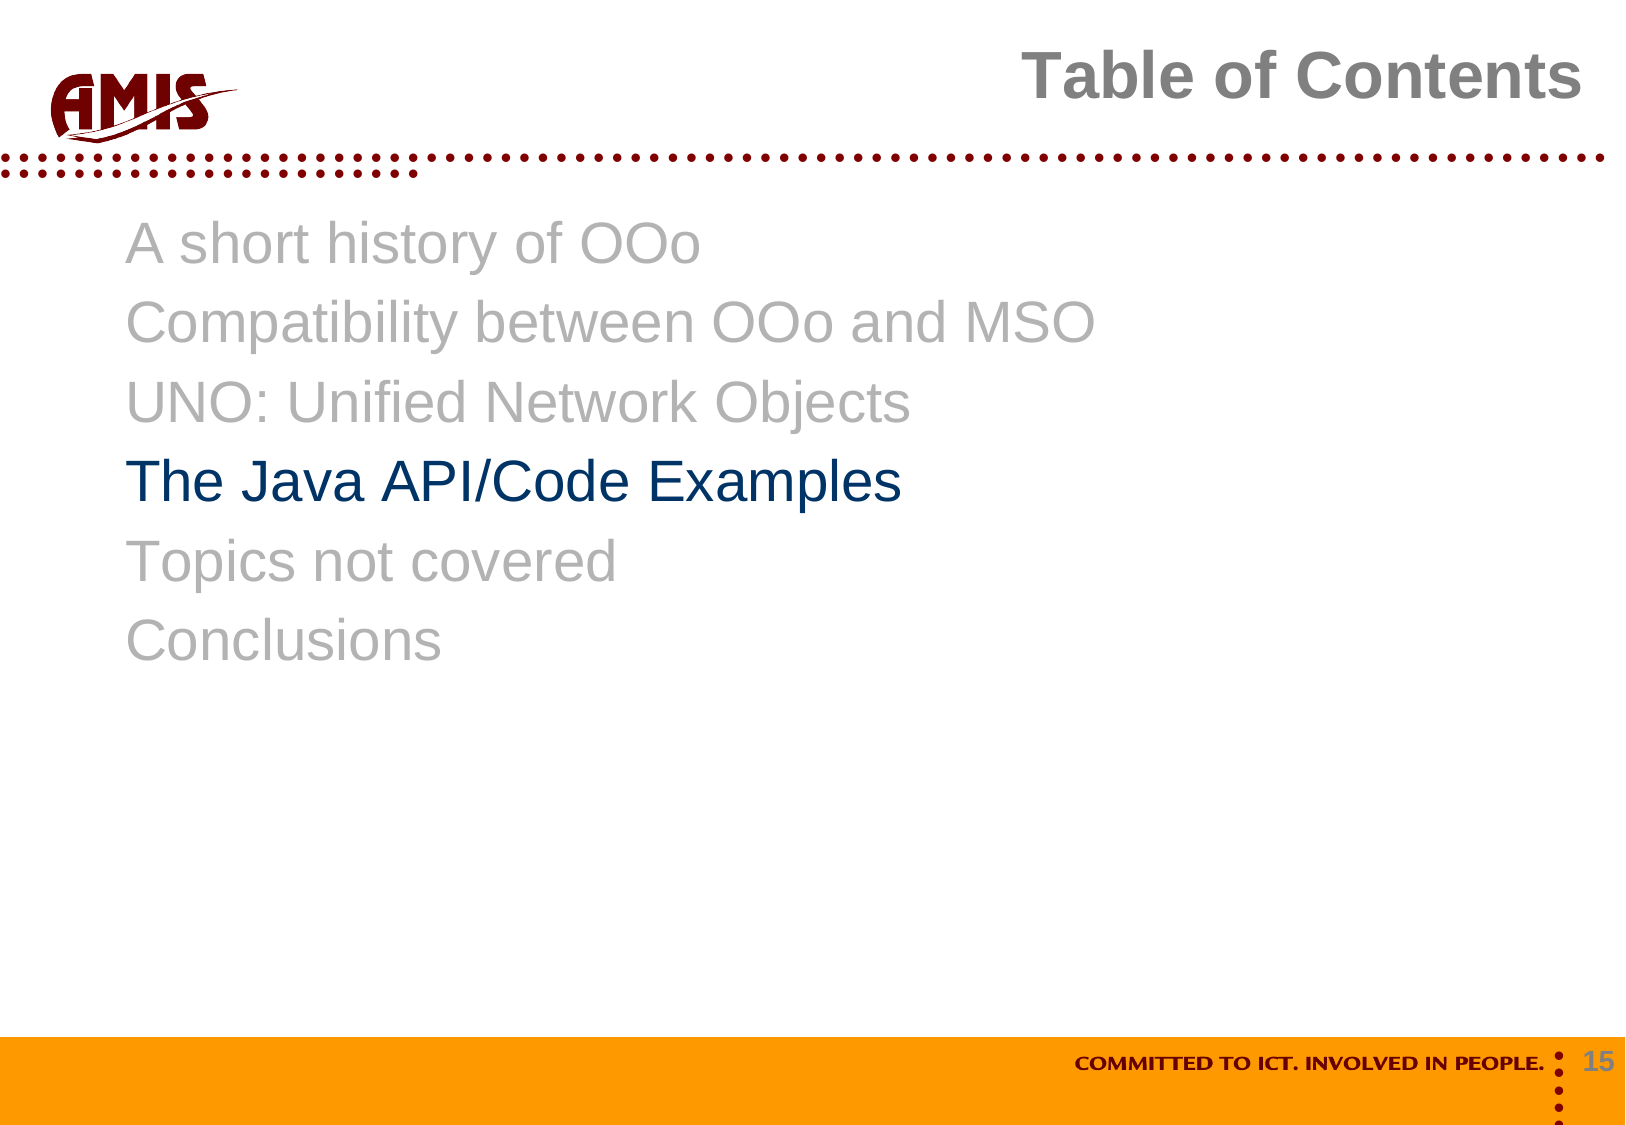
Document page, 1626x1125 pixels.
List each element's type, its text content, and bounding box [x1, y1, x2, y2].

picture [50, 73, 238, 144]
title Table of Contents [262, 27, 1585, 123]
picture [1074, 1055, 1544, 1071]
list A short history of OOo Compatibility between OOo and MSO UNO: Unified Network Objects The Java API/Code Examples Topics not covered Conclusions [124, 210, 1500, 1061]
